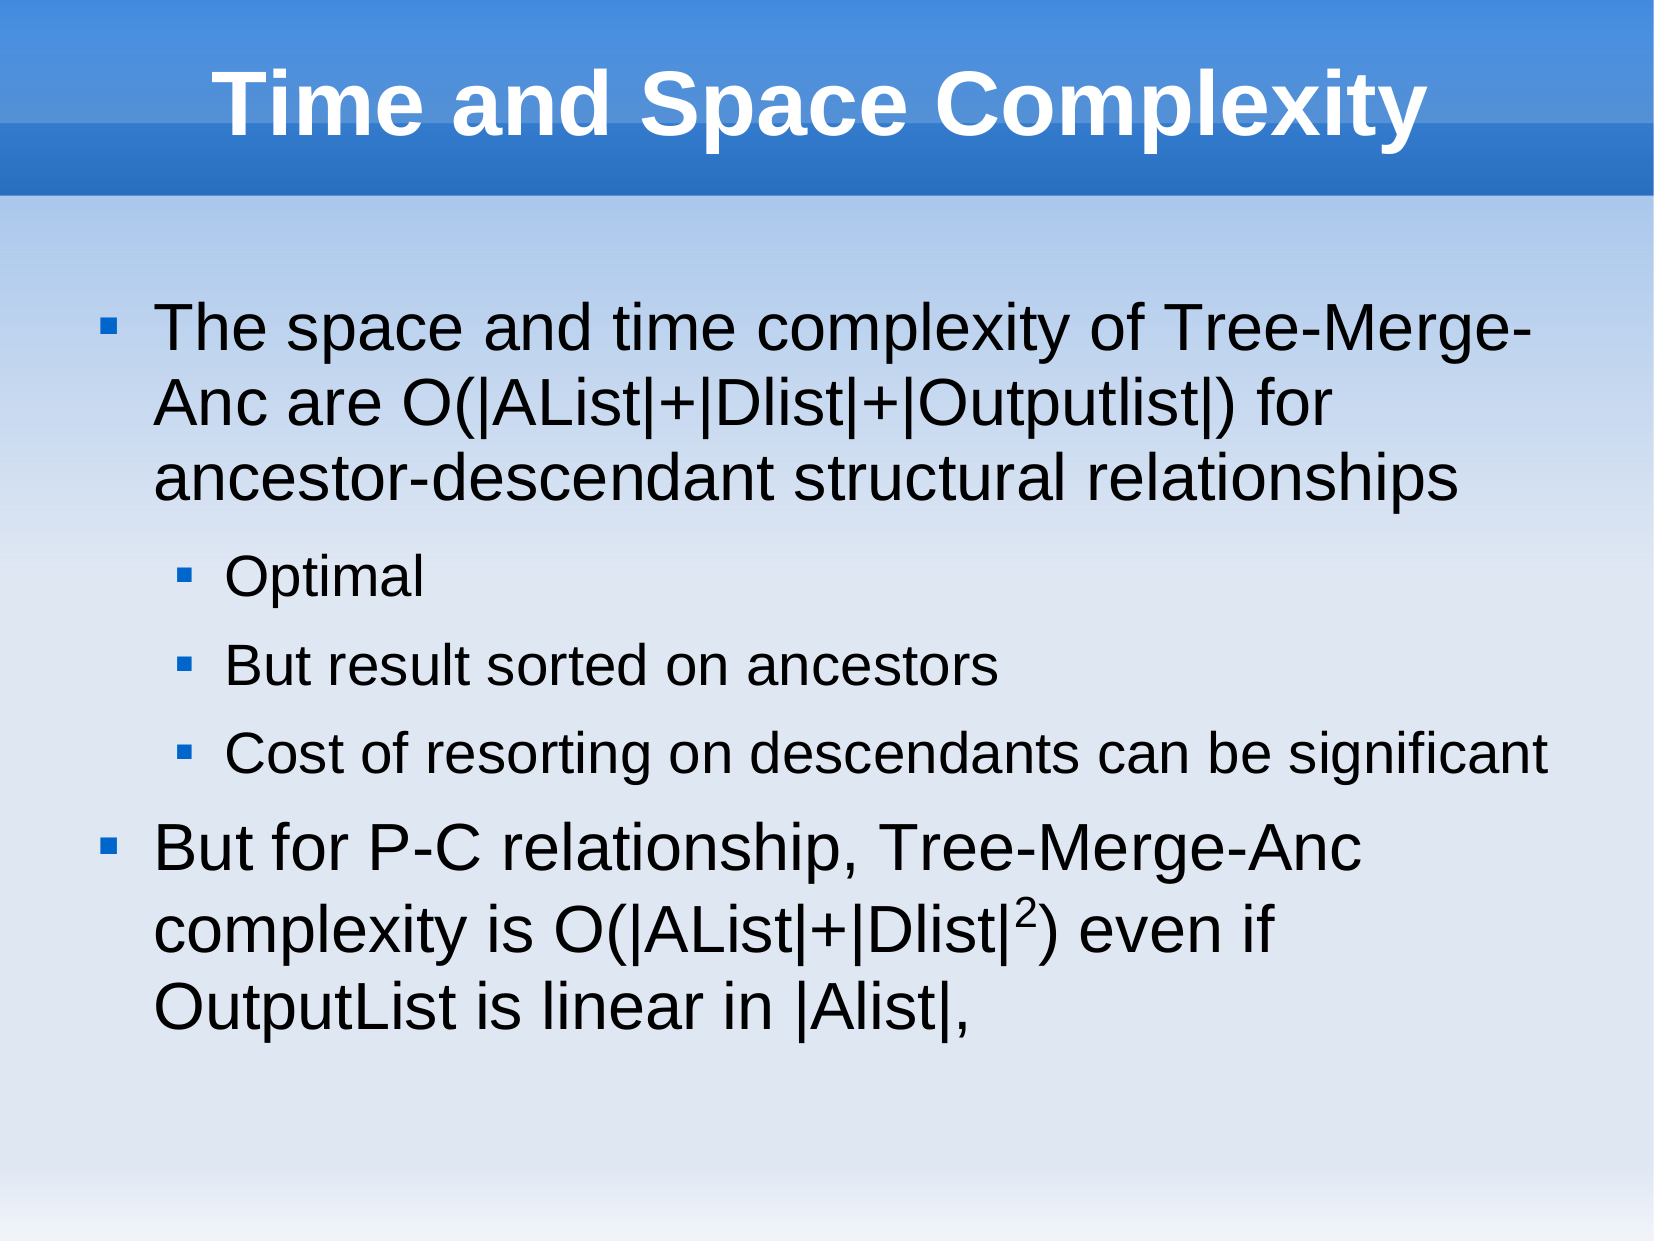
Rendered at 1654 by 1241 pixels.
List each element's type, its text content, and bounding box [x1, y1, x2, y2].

list The space and time complexity of Tree-Merge-Anc are O(|AList|+|Dlist|+|Outputlist|) for ancestor-descendant structural relationships Optimal But result sorted on ancestors Cost of resorting on descendants can be significant But for P-C relationship, Tree-Merge-Anc complexity is O(|AList|+|Dlist|2) even if OutputList is linear in |Alist|, [82, 290, 1571, 1109]
title Time and Space Complexity [76, 0, 1565, 208]
picture [0, 0, 1654, 1241]
